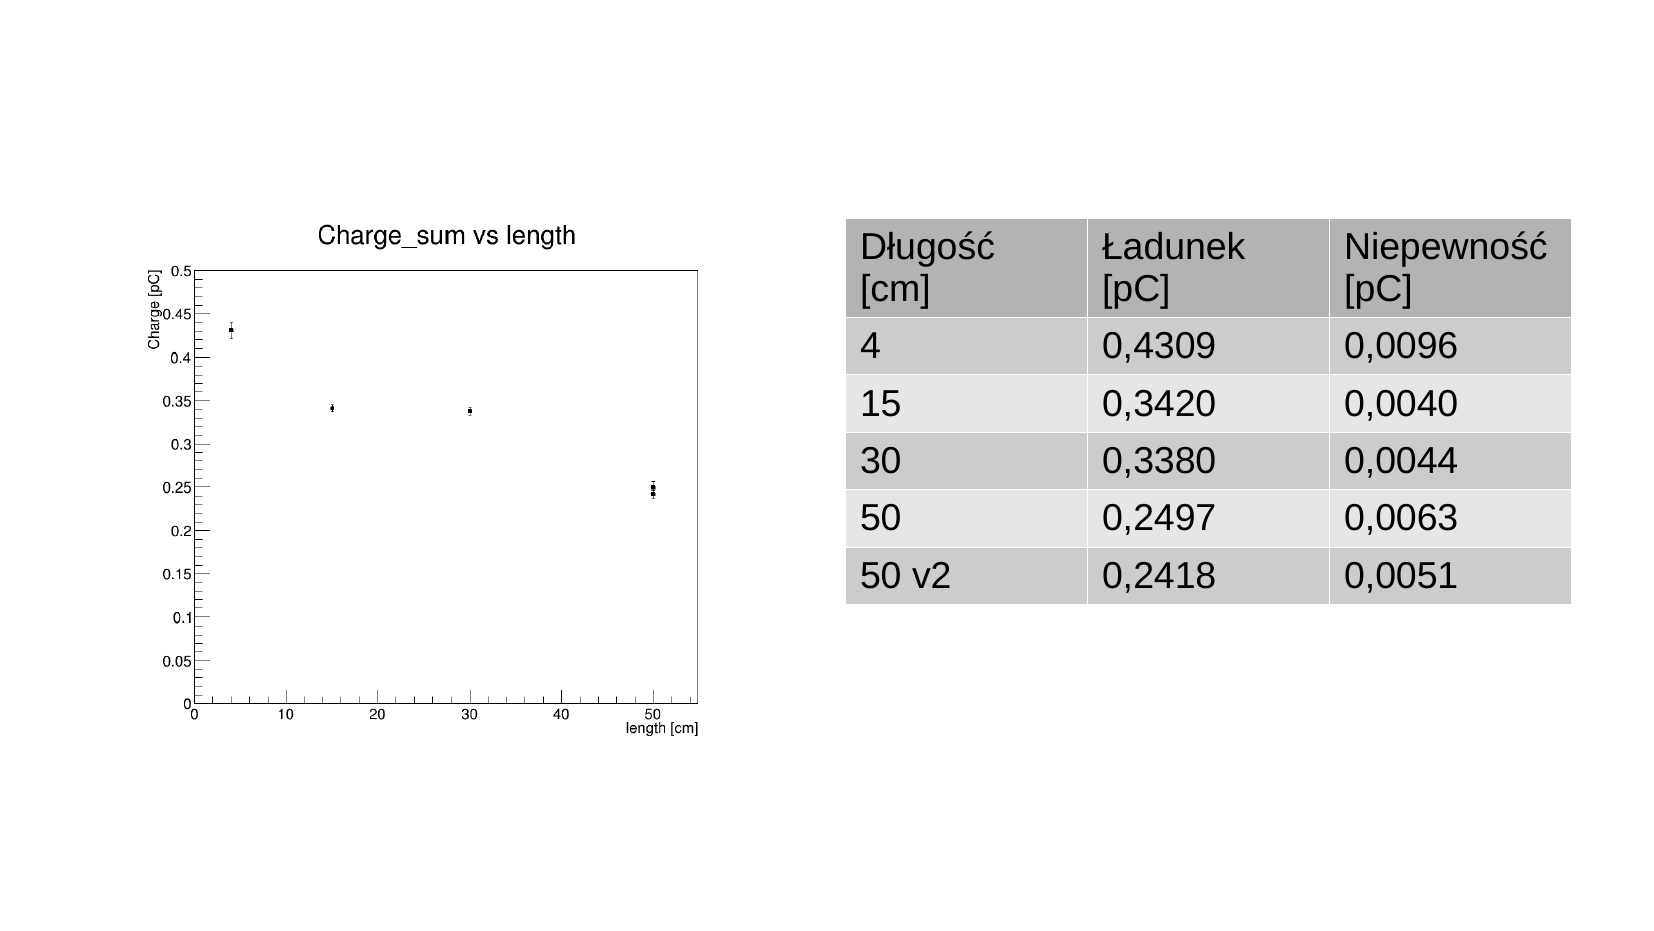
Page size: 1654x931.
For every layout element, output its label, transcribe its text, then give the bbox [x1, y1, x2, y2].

table_cell 0,3420 [1088, 375, 1329, 432]
table_cell 0,3380 [1088, 433, 1329, 489]
table_cell 0,0096 [1330, 318, 1571, 374]
table_header Długość [cm] [846, 219, 1087, 317]
table_cell 0,0063 [1330, 490, 1571, 547]
table_header Ładunek [pC] [1088, 219, 1329, 317]
table_cell 50 v2 [846, 548, 1087, 604]
table_cell 0,2497 [1088, 490, 1329, 547]
table_cell 50 [846, 490, 1087, 547]
table_cell 0,2418 [1088, 548, 1329, 604]
table_cell 15 [846, 375, 1087, 432]
table_cell 4 [846, 318, 1087, 374]
table_header Niepewność [pC] [1330, 219, 1571, 317]
table_cell 0,0040 [1330, 375, 1571, 432]
table_cell 0,4309 [1088, 318, 1329, 374]
table_cell 30 [846, 433, 1087, 489]
table_cell 0,0044 [1330, 433, 1571, 489]
table_cell 0,0051 [1330, 548, 1571, 604]
picture [130, 217, 761, 758]
